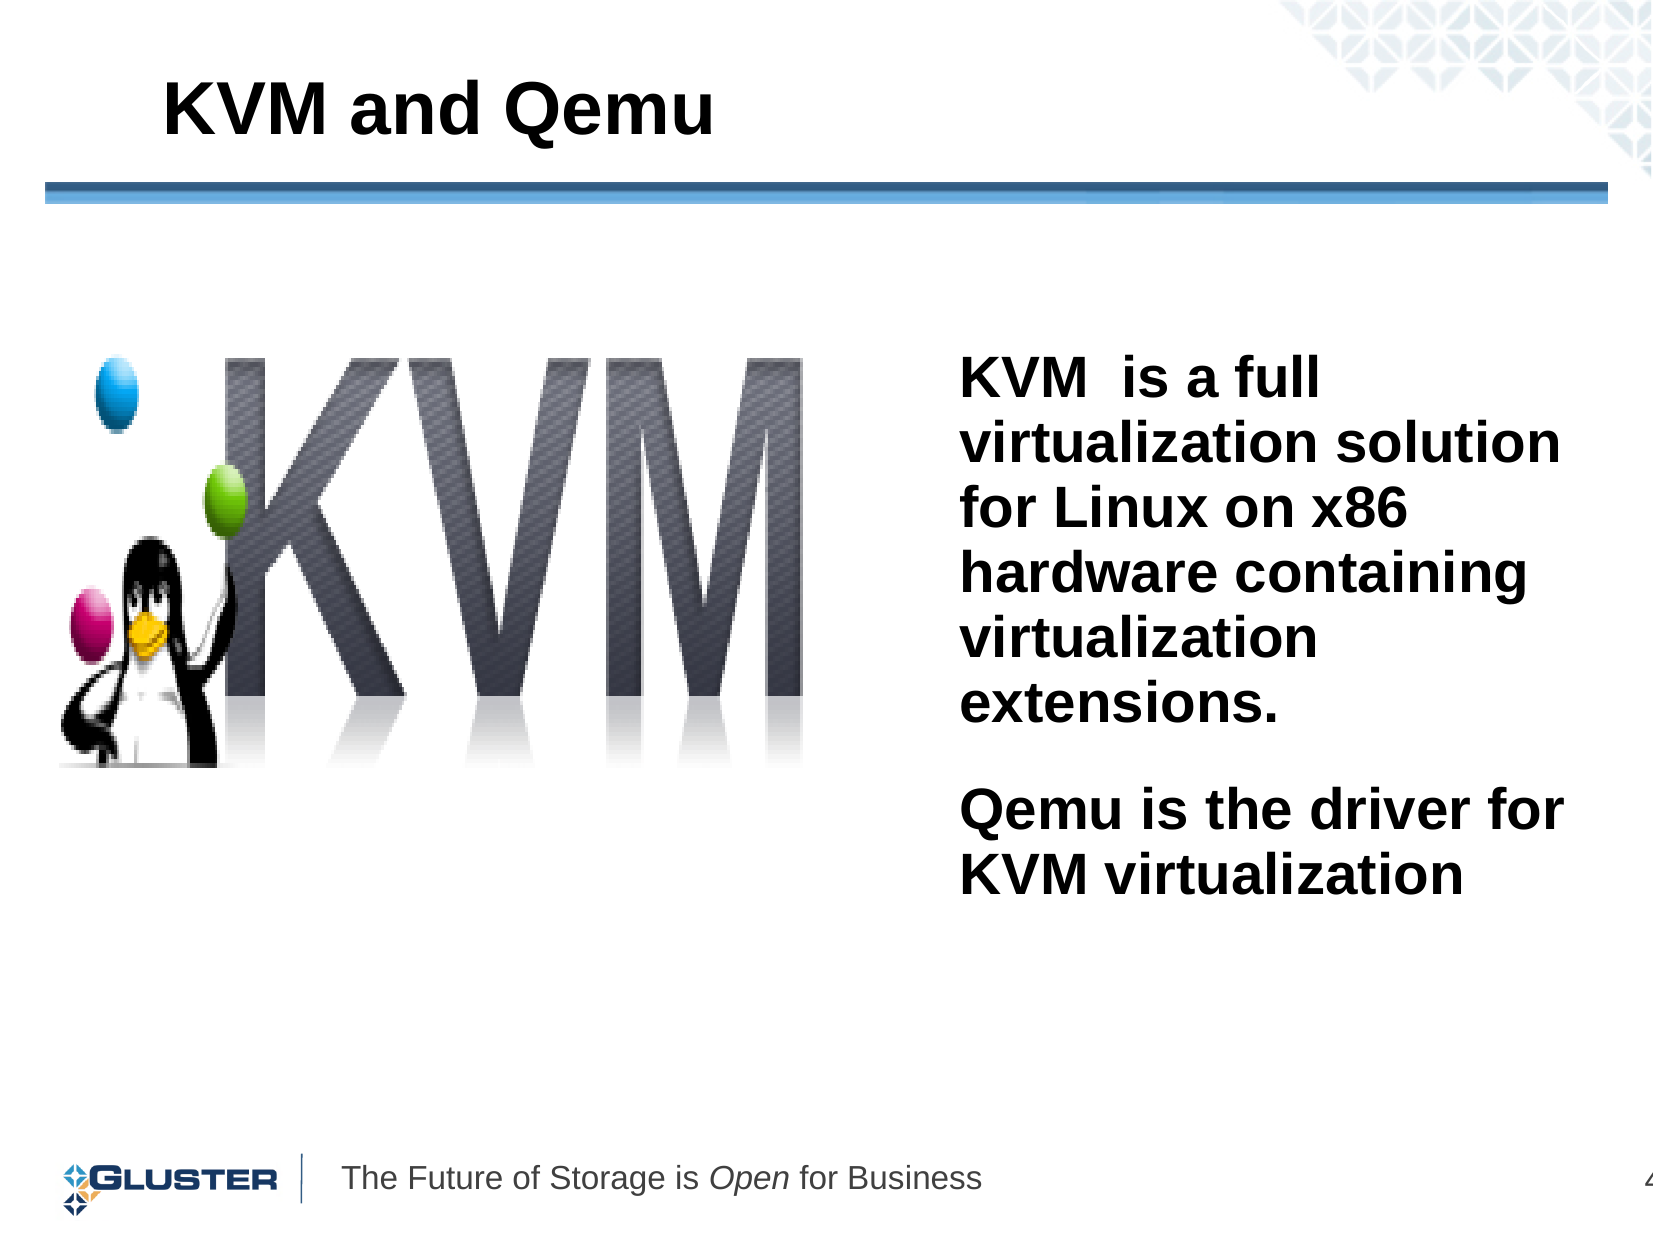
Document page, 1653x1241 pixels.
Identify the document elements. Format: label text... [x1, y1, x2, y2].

picture [45, 0, 1652, 204]
text_box KVM is a full virtualization solution for Linux on x86 hardware containing virtualization extensions. Qemu is the driver for KVM virtualization [944, 295, 1625, 945]
picture [38, 1145, 292, 1237]
text_box KVM and Qemu [147, 59, 1418, 158]
picture [59, 354, 816, 768]
